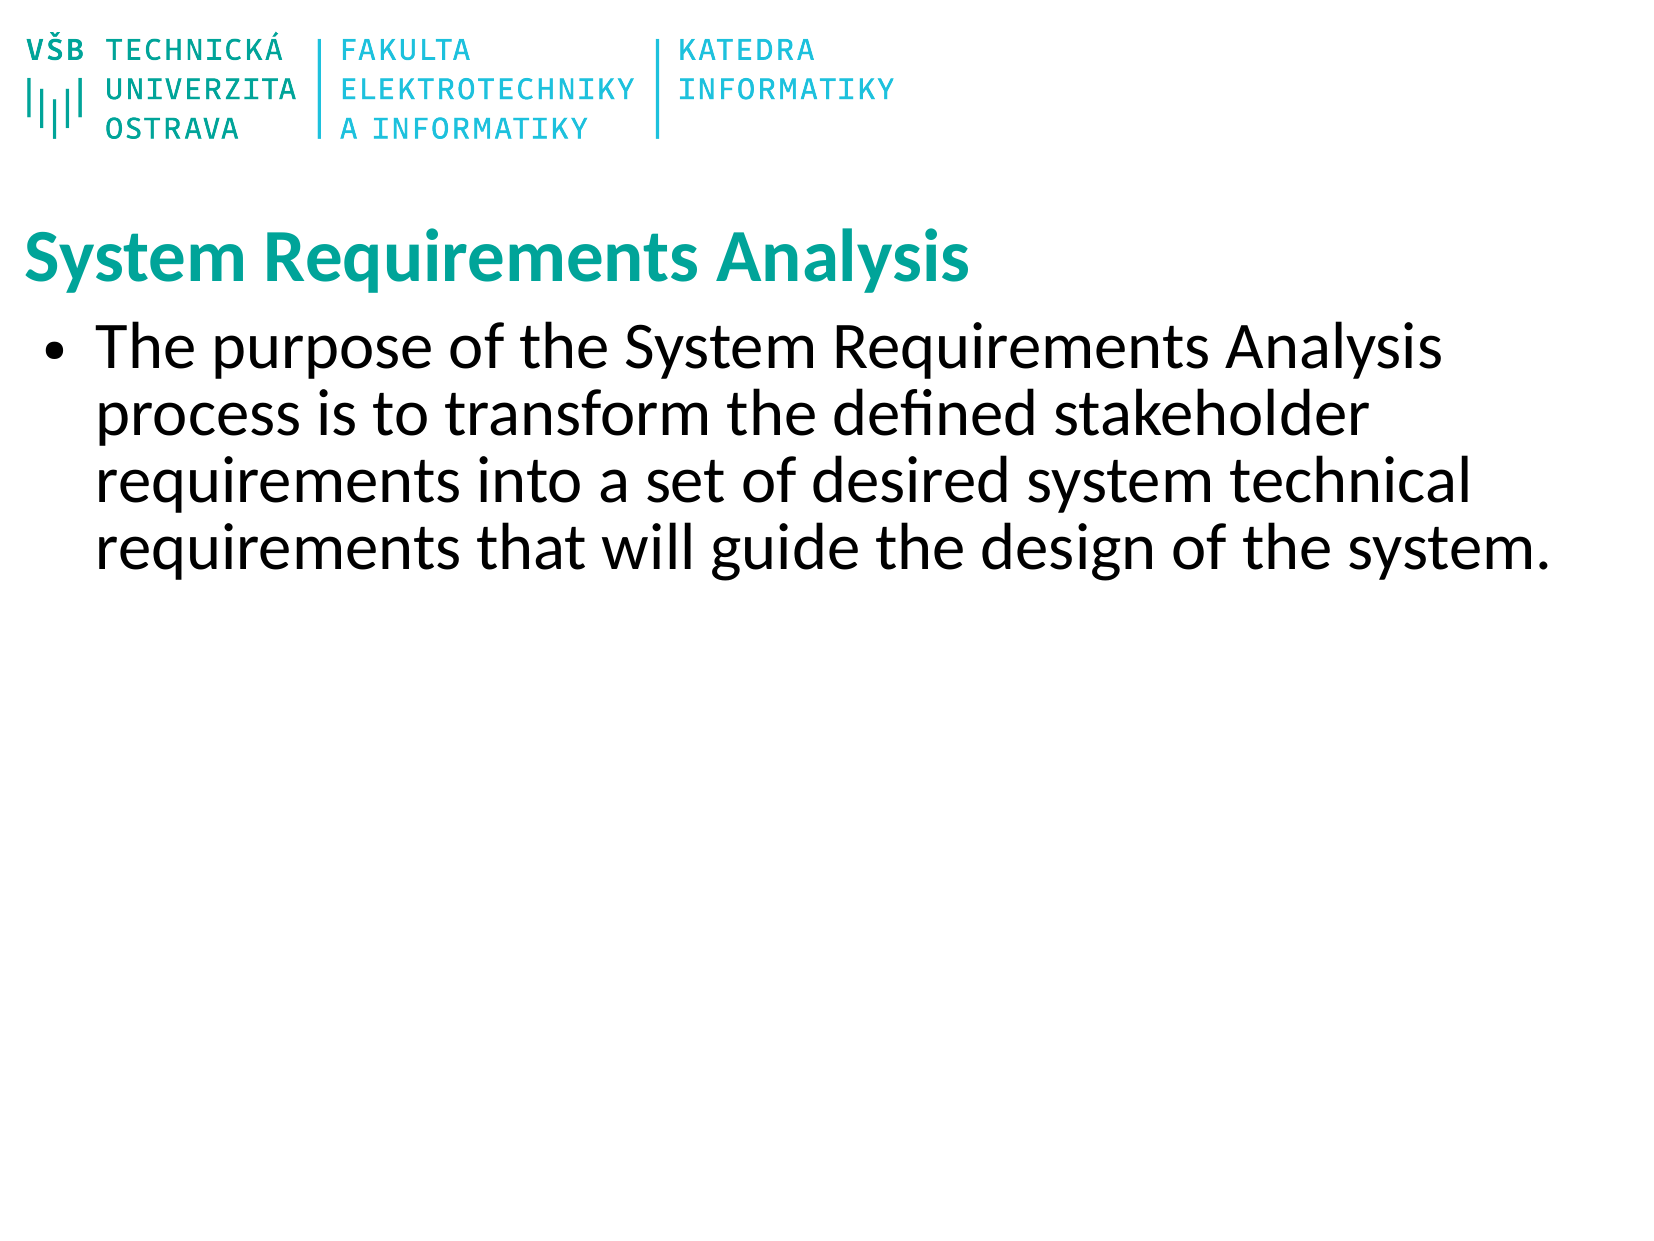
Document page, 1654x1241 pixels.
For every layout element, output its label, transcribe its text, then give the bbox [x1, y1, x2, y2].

picture [26, 31, 894, 139]
title System Requirements Analysis [24, 169, 1629, 301]
list The purpose of the System Requirements Analysis process is to transform the defined stakeholder requirements into a set of desired system technical requirements that will guide the design of the system. [24, 318, 1629, 1146]
